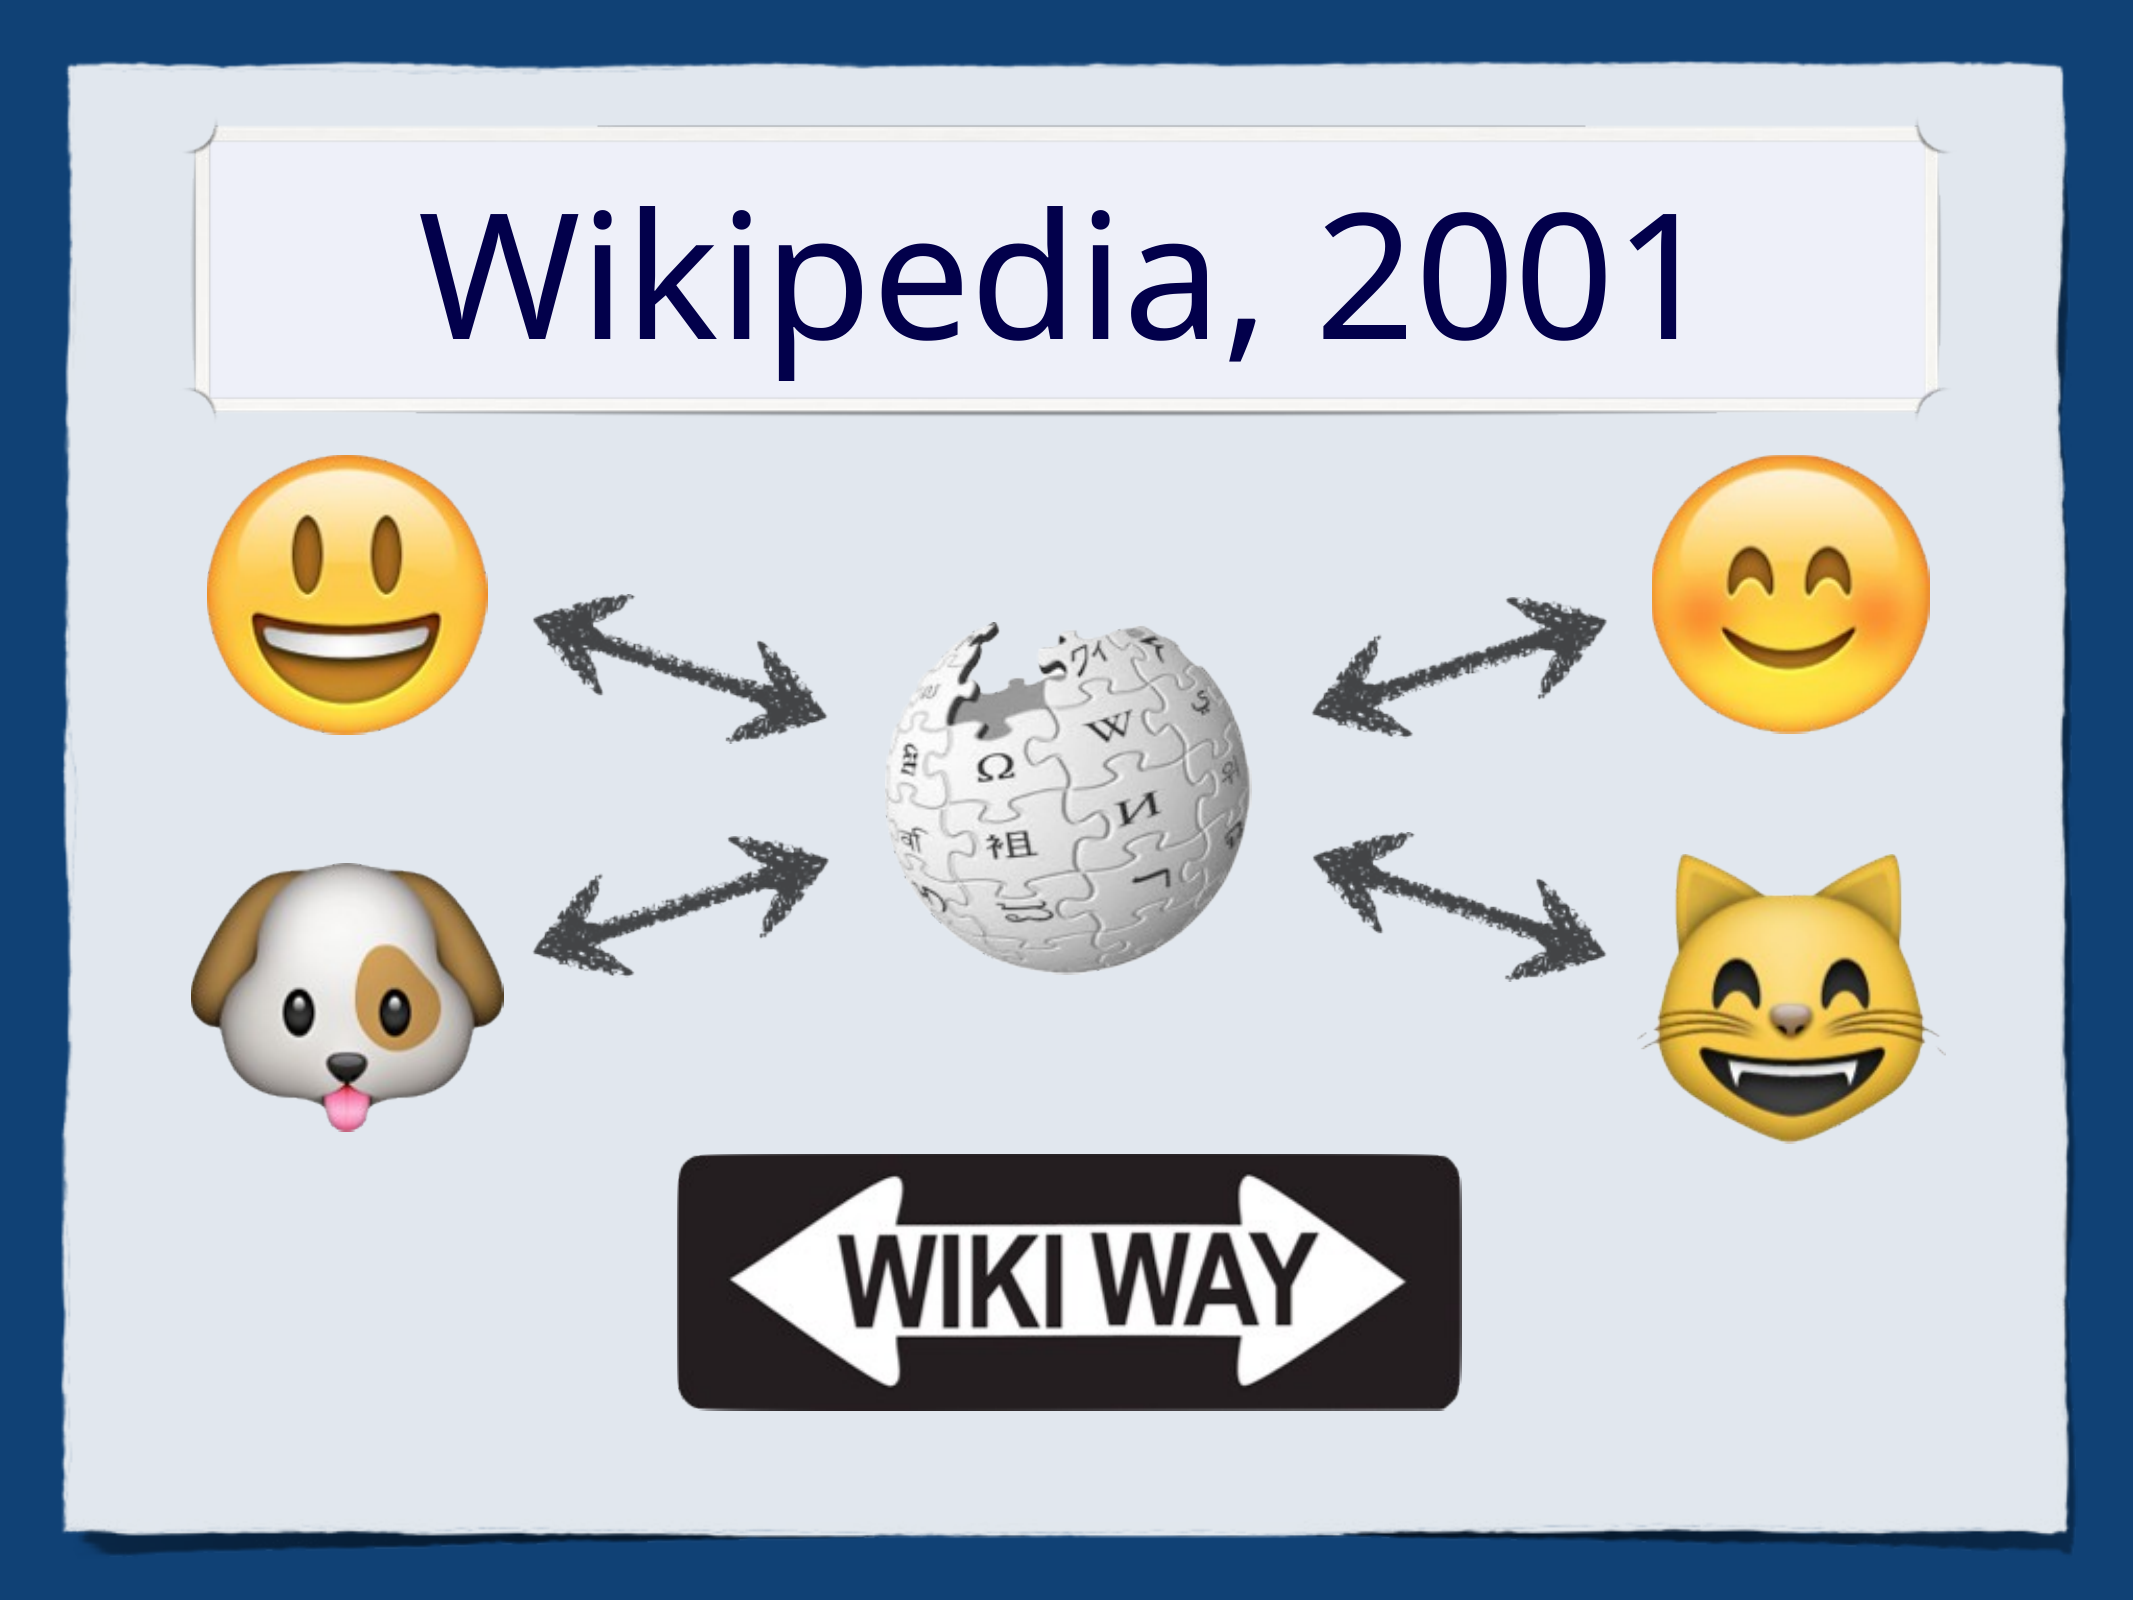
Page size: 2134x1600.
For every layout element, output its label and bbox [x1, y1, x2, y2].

picture [54, 52, 2078, 1559]
